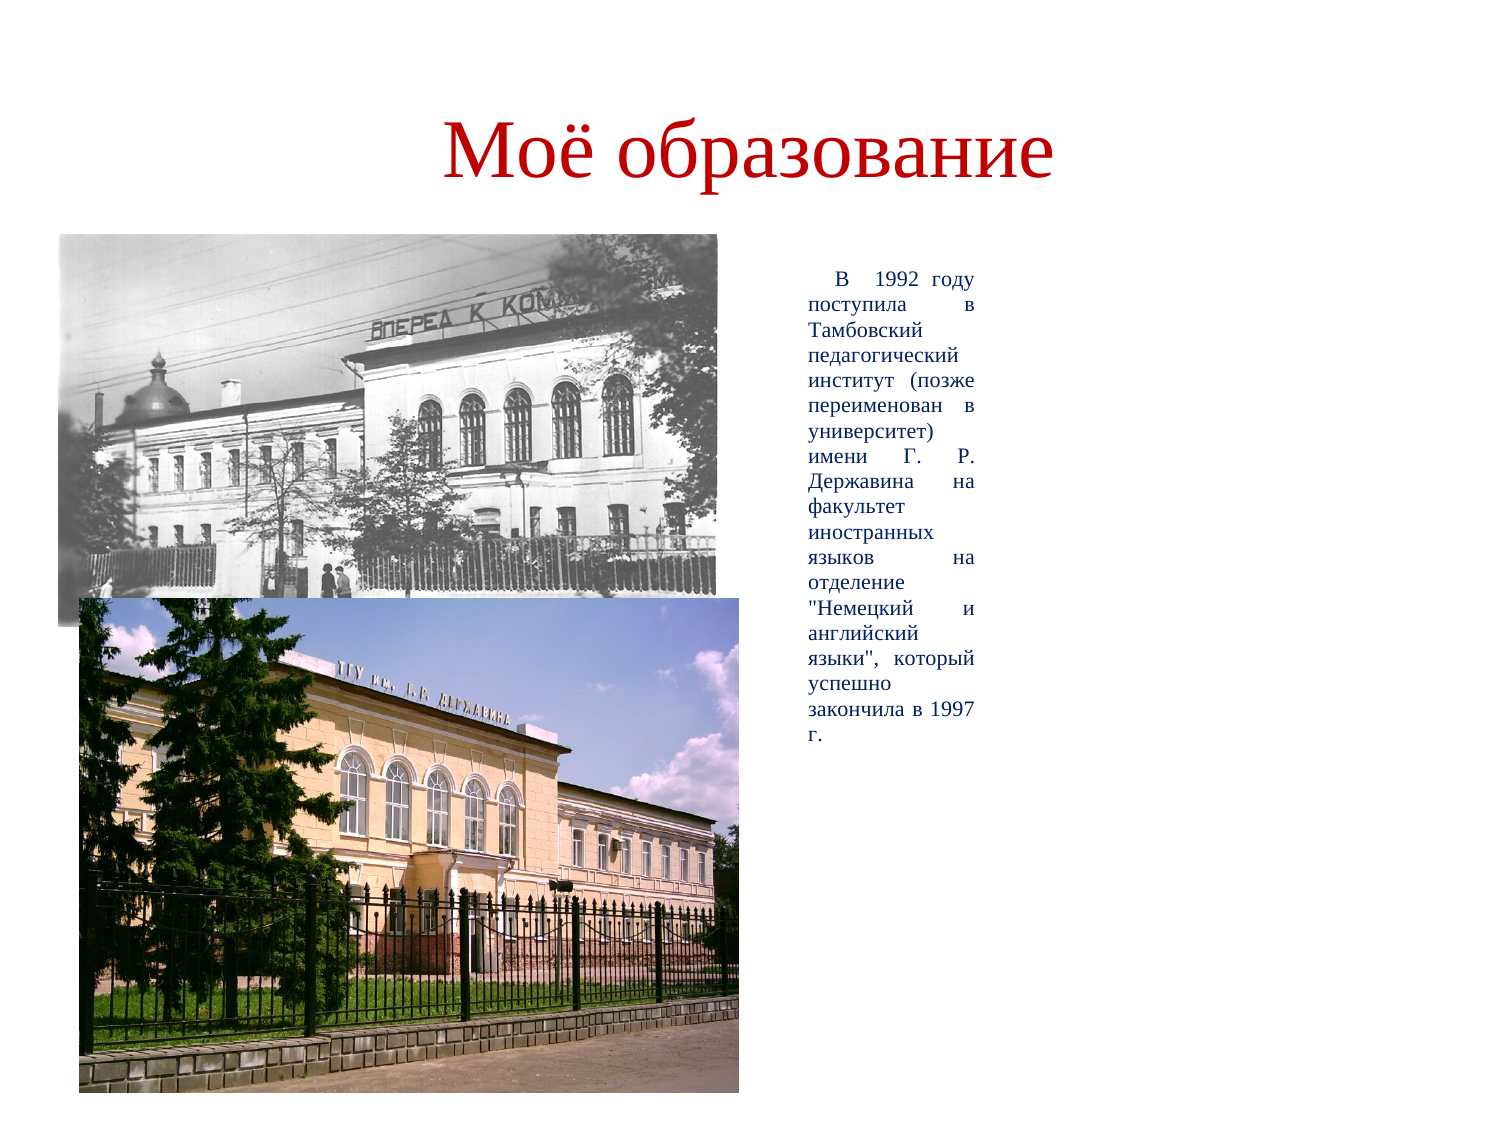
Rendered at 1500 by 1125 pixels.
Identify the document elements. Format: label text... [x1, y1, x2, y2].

title Моё образование [75, 48, 1425, 240]
list В 1992 году поступила в Тамбовский педагогический институт (позже переименован в университет) имени Г. Р. Державина на факультет иностранных языков на отделение "Немецкий и английский языки", который успешно закончила в 1997 г. [767, 254, 1427, 1064]
picture [58, 234, 739, 1093]
